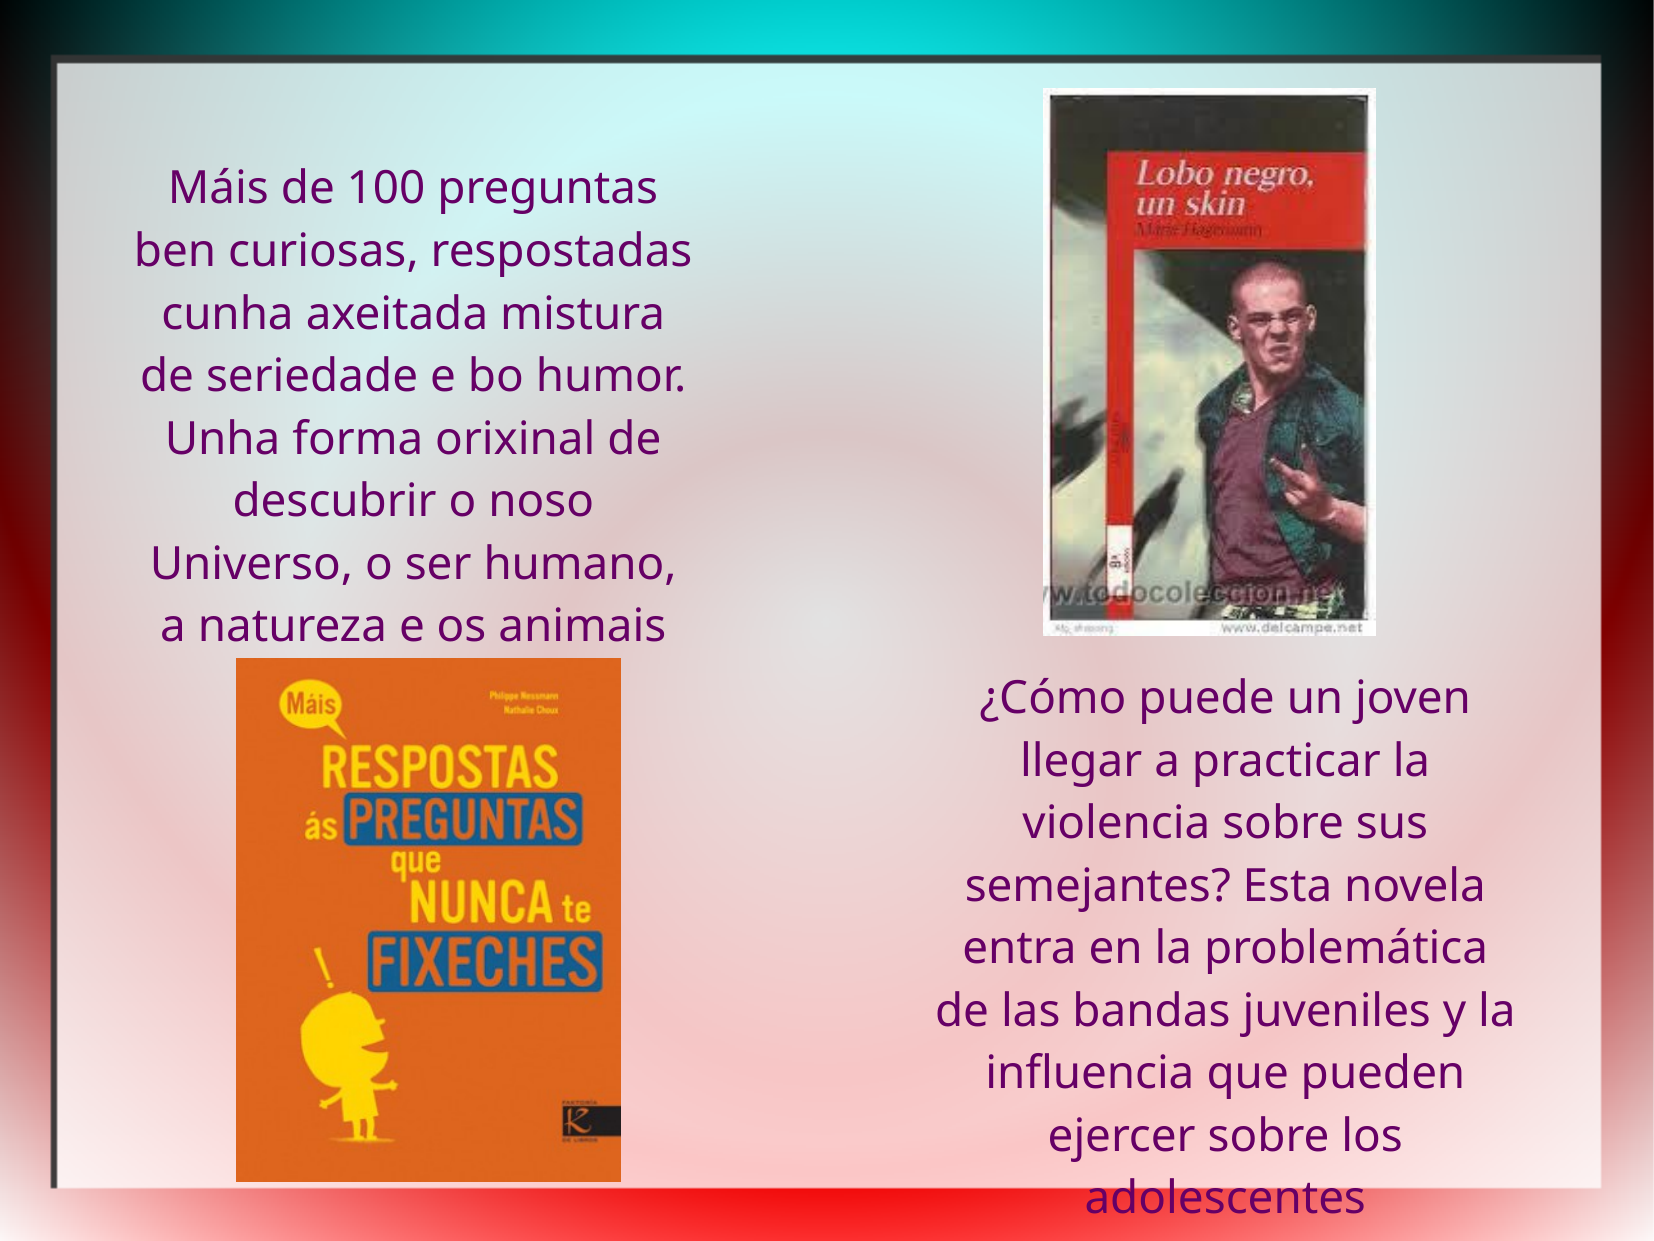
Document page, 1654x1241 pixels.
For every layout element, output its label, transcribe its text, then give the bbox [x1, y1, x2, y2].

picture [0, 0, 1654, 1241]
text_box Máis de 100 preguntas ben curiosas, respostadas cunha axeitada mistura de seriedade e bo humor. Unha forma orixinal de descubrir o noso Universo, o ser humano, a natureza e os animais [118, 147, 709, 642]
text_box ¿Cómo puede un joven llegar a practicar la violencia sobre sus semejantes? Esta novela entra en la problemática de las bandas juveniles y la influencia que pueden ejercer sobre los adolescentes [915, 657, 1536, 1205]
